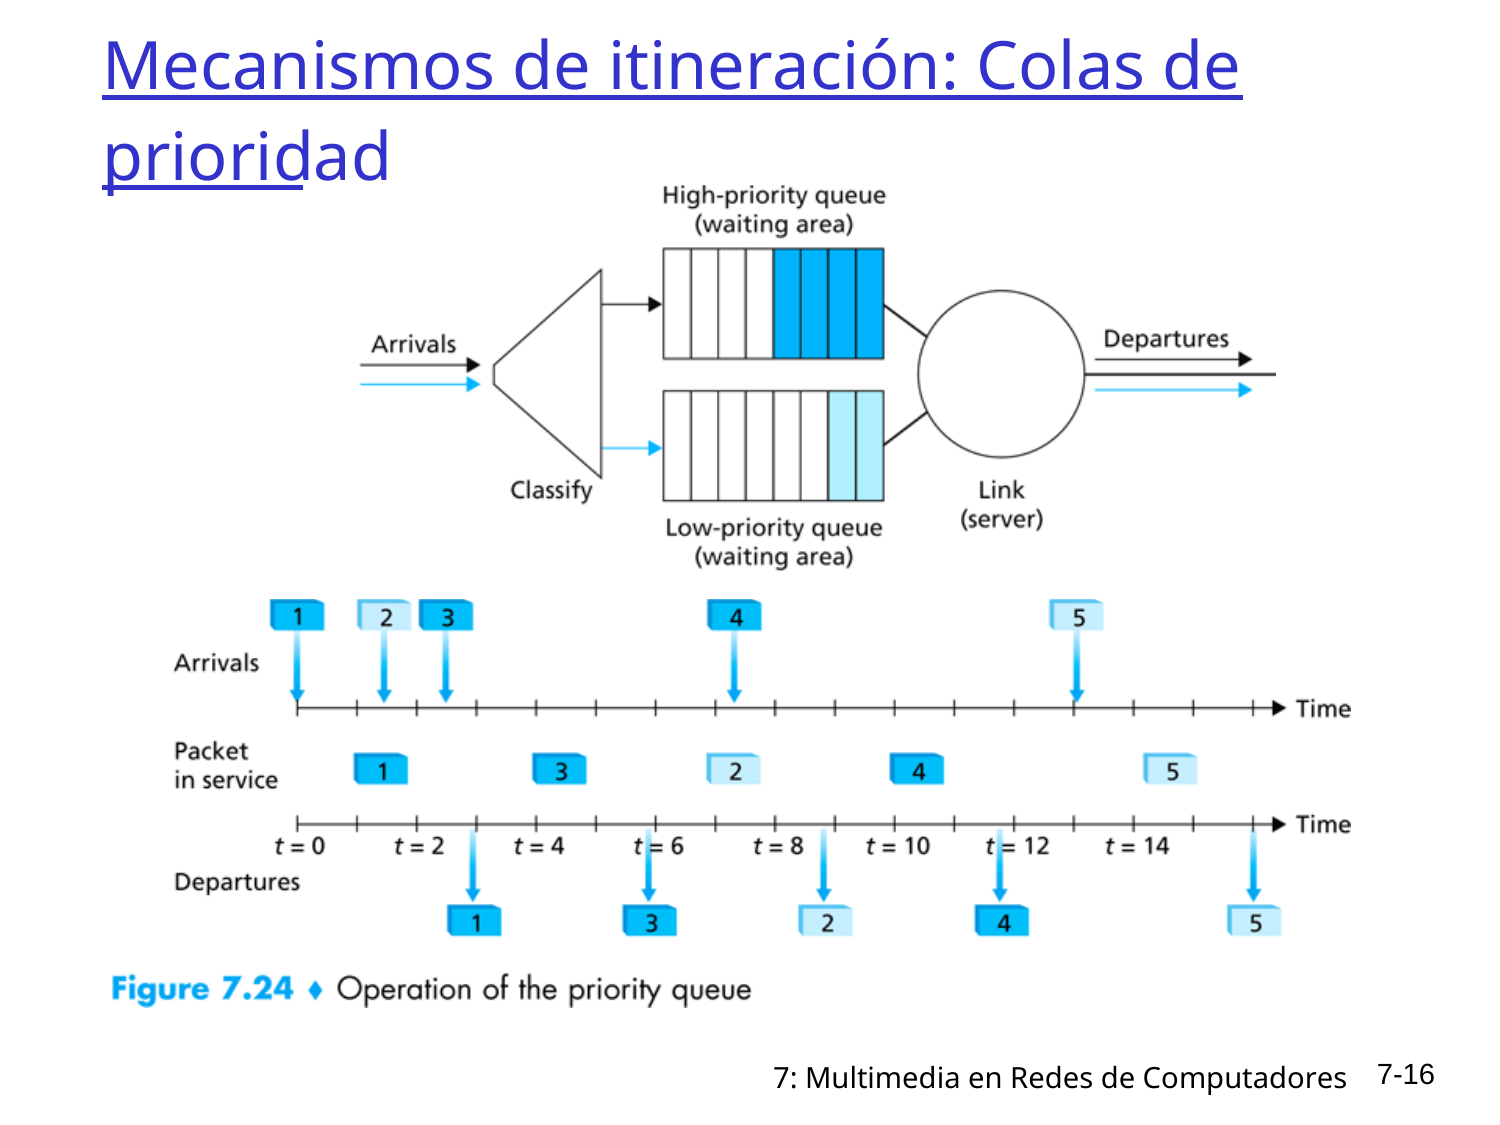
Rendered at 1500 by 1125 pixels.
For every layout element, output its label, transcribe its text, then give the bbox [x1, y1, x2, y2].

title Mecanismos de itineración: Colas de prioridad [87, 23, 1363, 195]
picture [111, 185, 1351, 1008]
